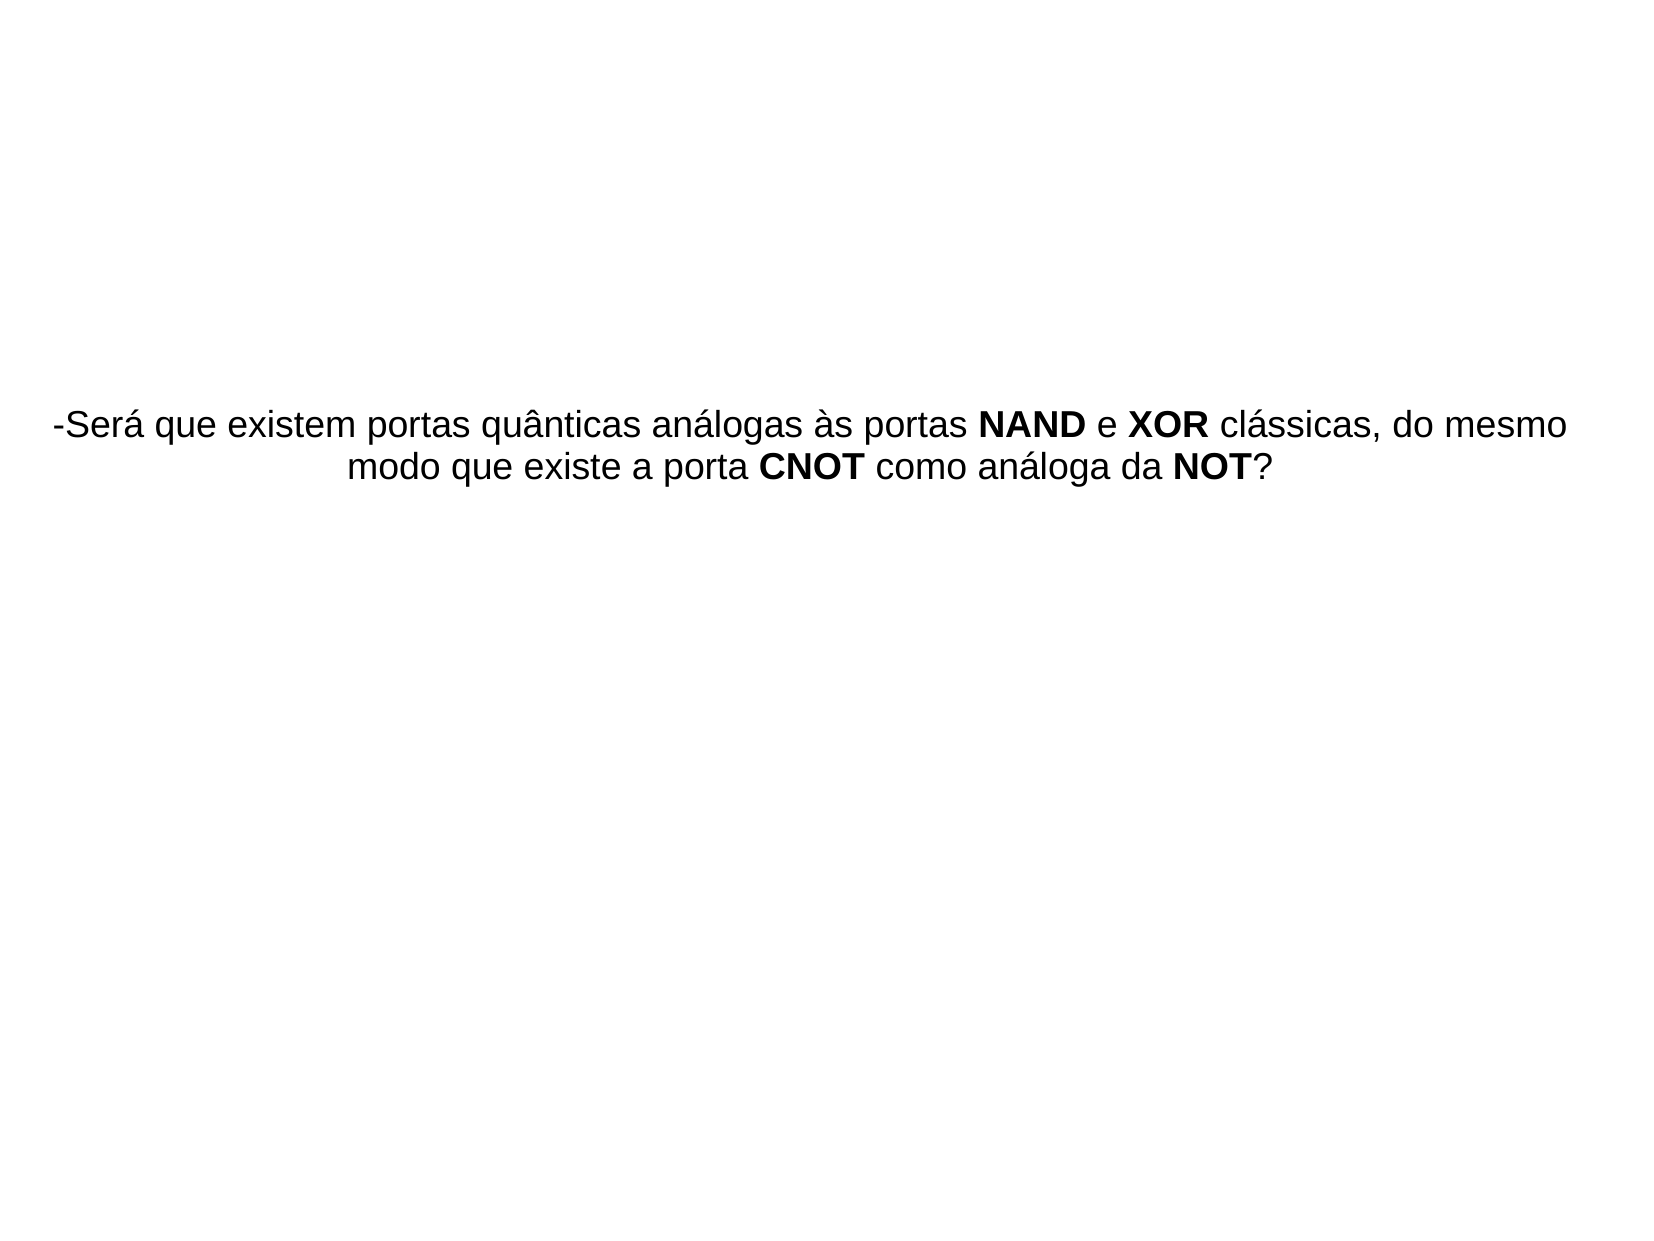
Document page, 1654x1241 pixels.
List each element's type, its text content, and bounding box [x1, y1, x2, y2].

text_box -Será que existem portas quânticas análogas às portas NAND e XOR clássicas, do mesmo modo que existe a porta CNOT como análoga da NOT? [30, 396, 1591, 496]
